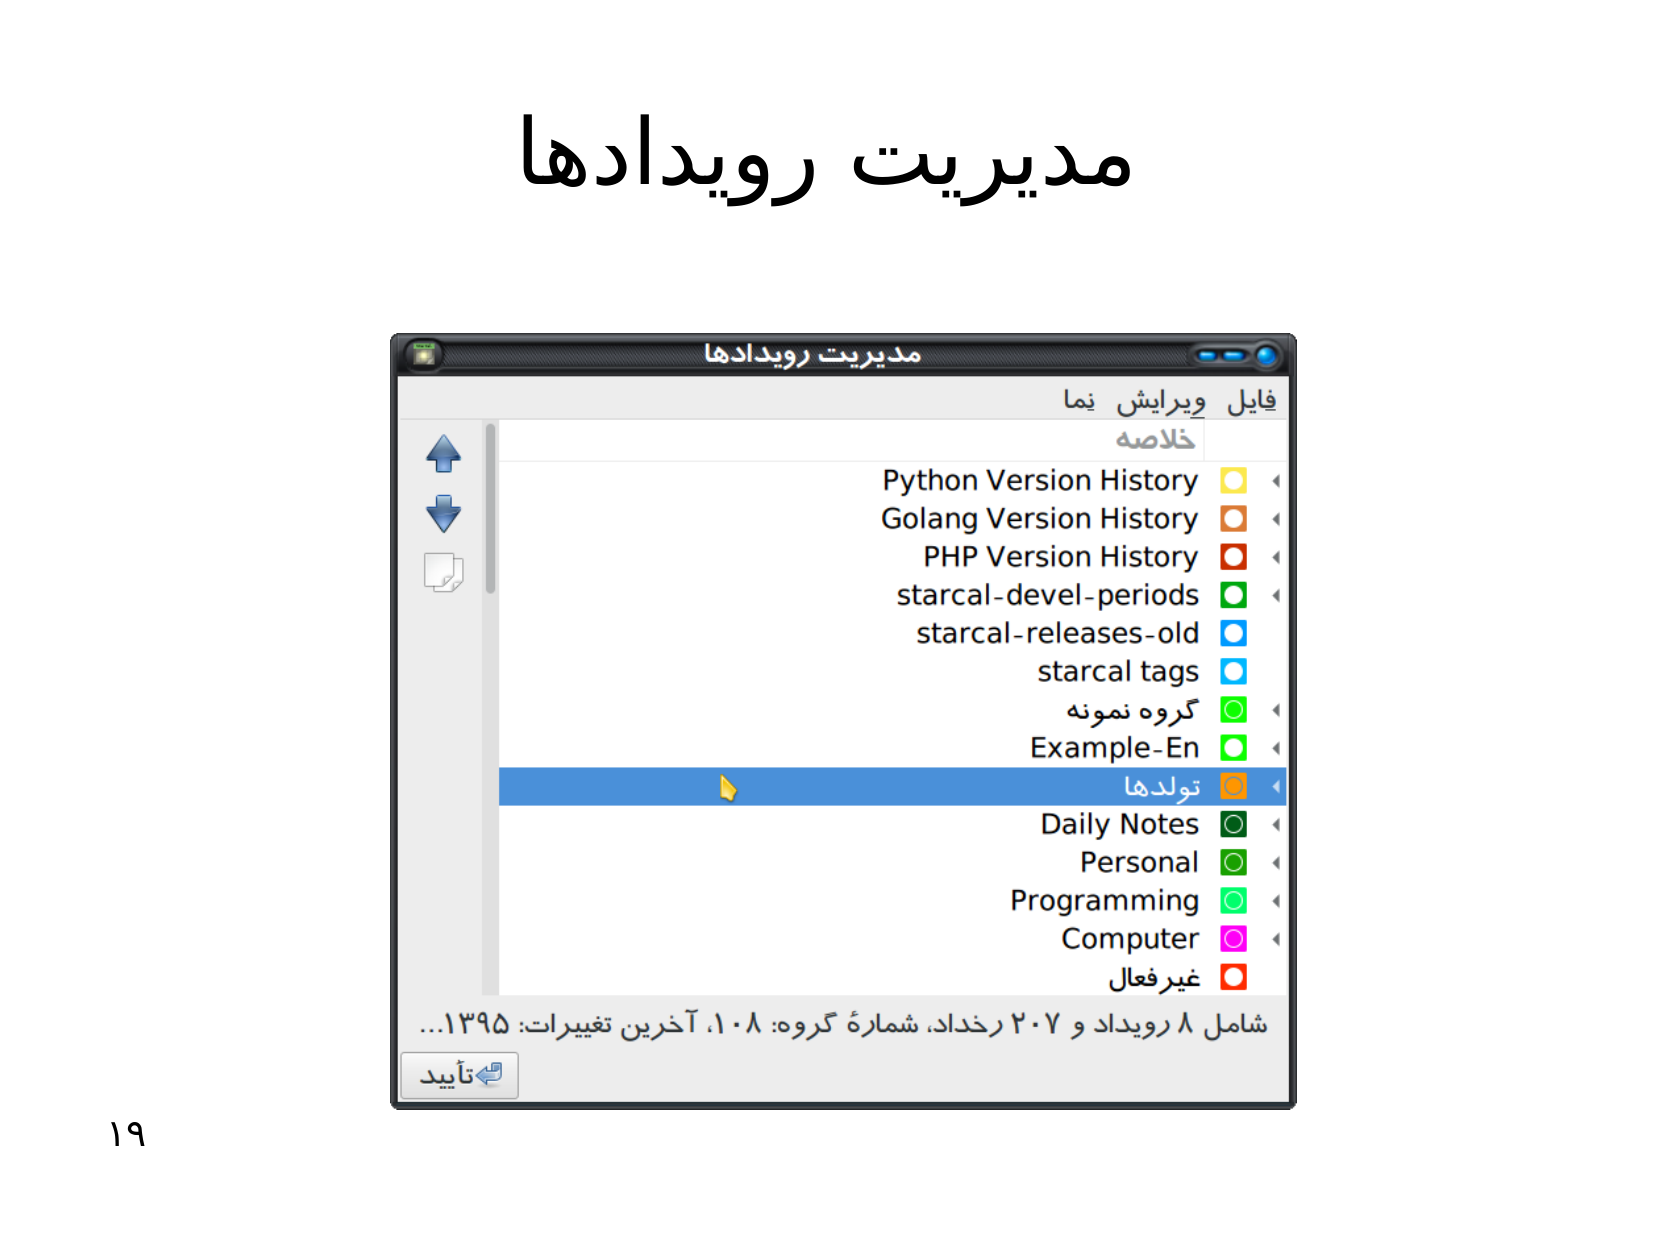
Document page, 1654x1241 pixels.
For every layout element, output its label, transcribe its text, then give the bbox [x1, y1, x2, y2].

title مدیریت رویدادها [82, 49, 1571, 257]
picture [390, 333, 1297, 1111]
text_box ۱۹ [91, 1104, 157, 1175]
